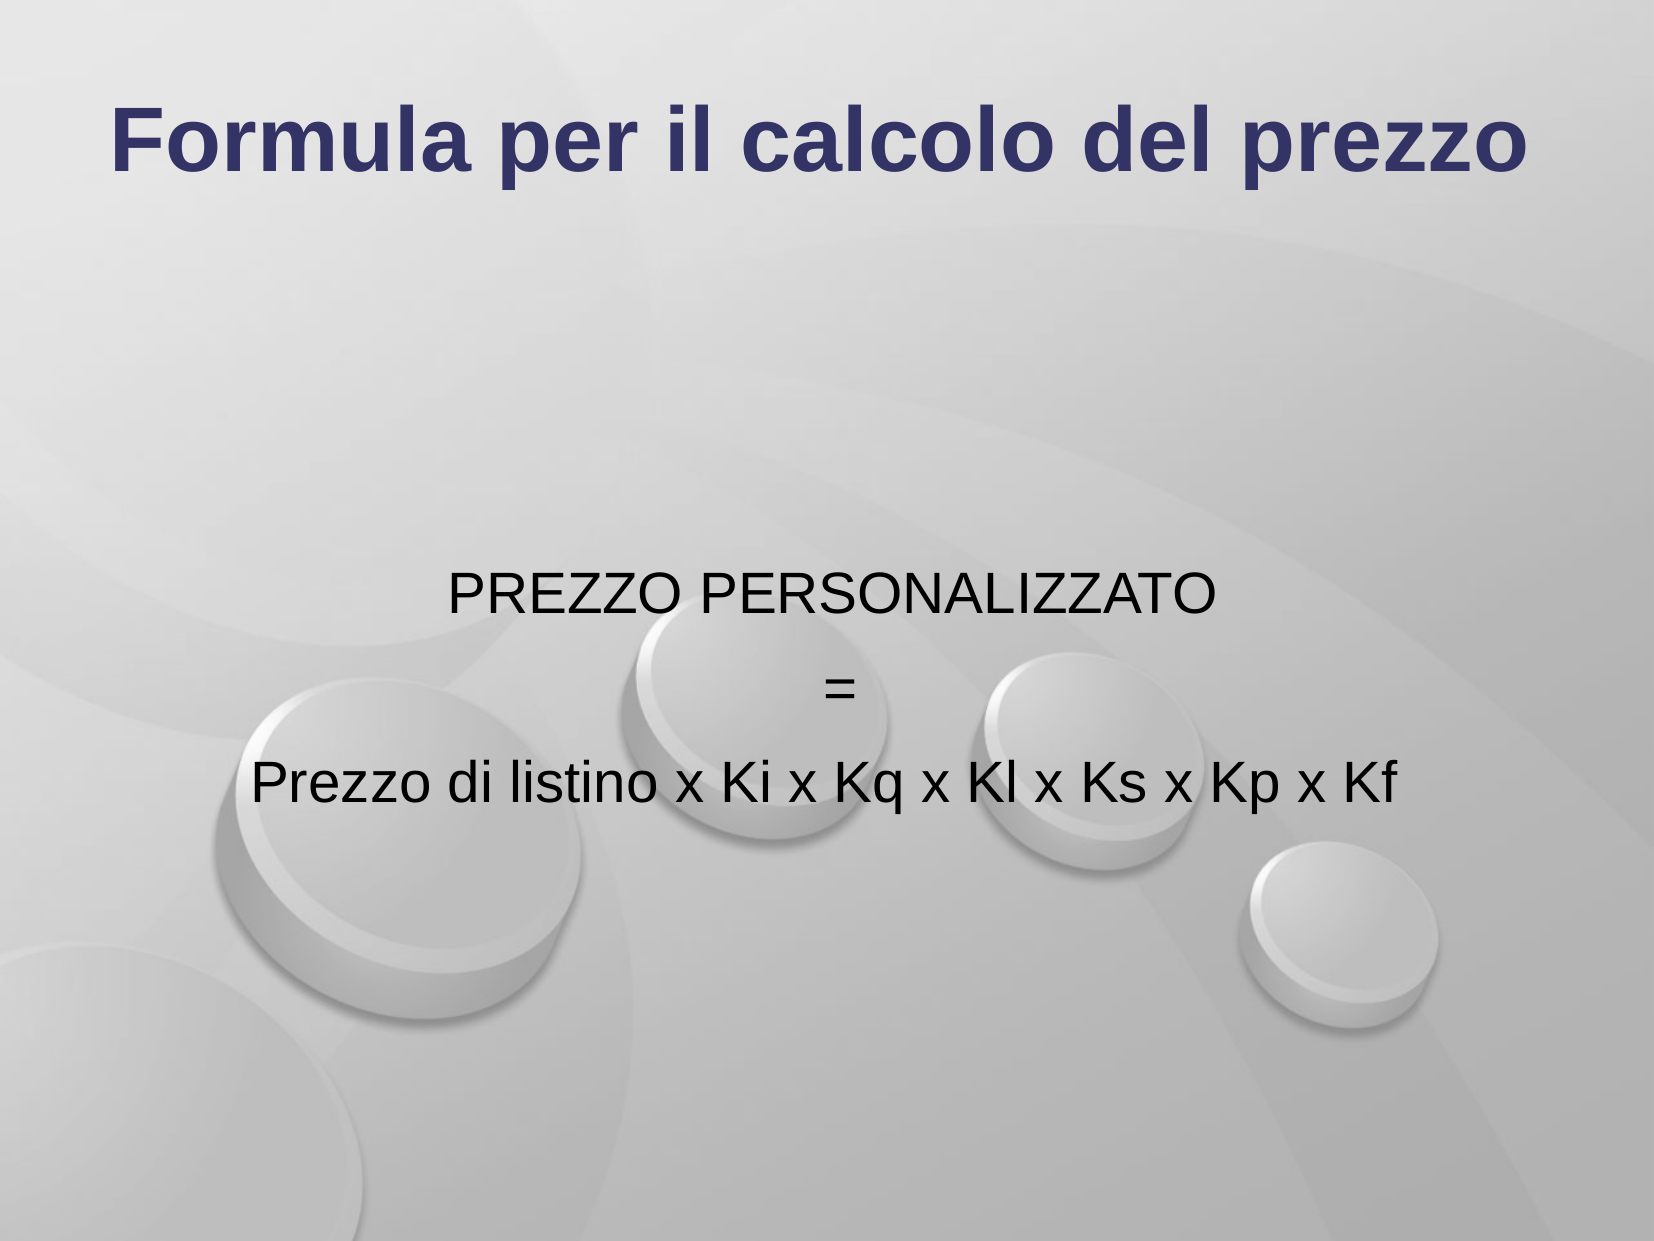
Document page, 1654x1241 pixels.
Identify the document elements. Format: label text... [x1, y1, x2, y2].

list PREZZO PERSONALIZZATO = Prezzo di listino x Ki x Kq x Kl x Ks x Kp x Kf [88, 561, 1577, 815]
picture [0, 0, 1654, 1241]
title Formula per il calcolo del prezzo [76, 43, 1565, 237]
